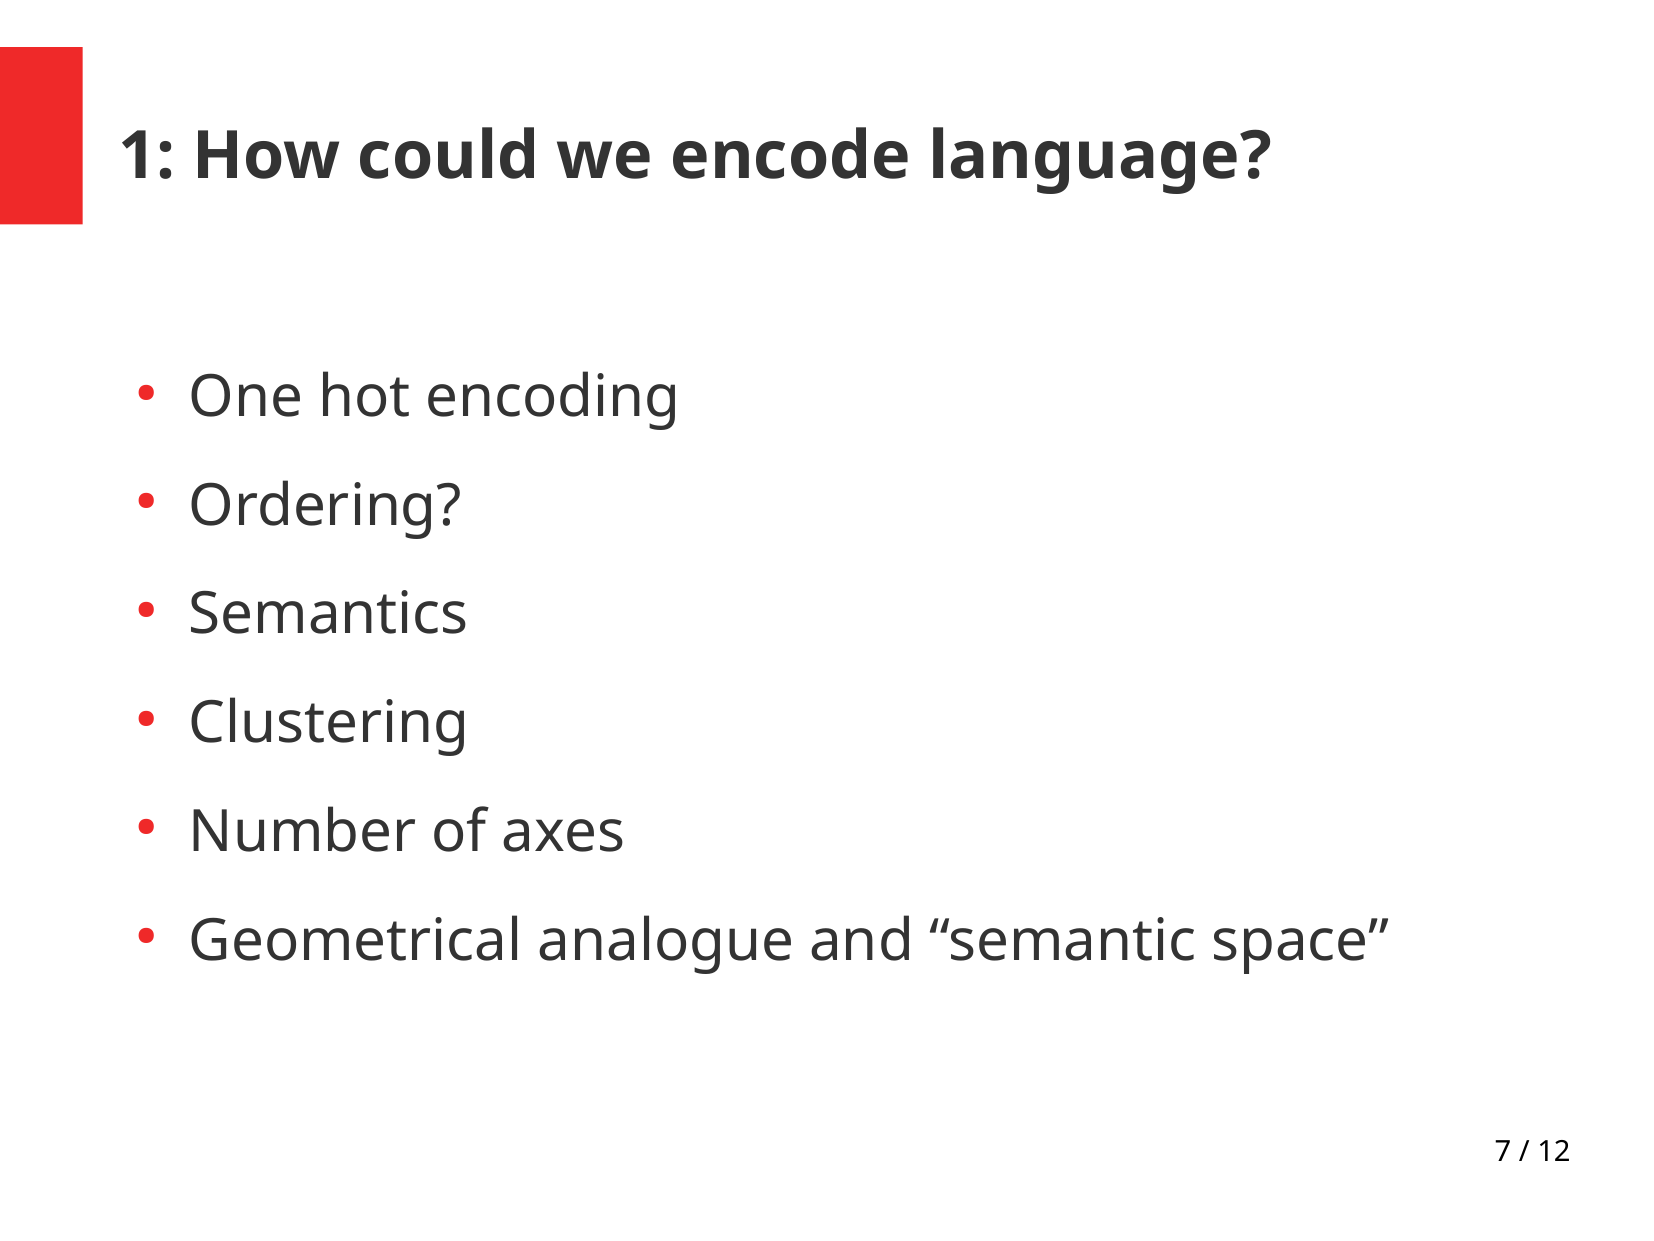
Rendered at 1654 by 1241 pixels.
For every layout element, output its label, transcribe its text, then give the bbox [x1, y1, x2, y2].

list One hot encoding Ordering? Semantics Clustering Number of axes Geometrical analogue and “semantic space” [118, 354, 1536, 1074]
title 1: How could we encode language? [118, 49, 1571, 257]
